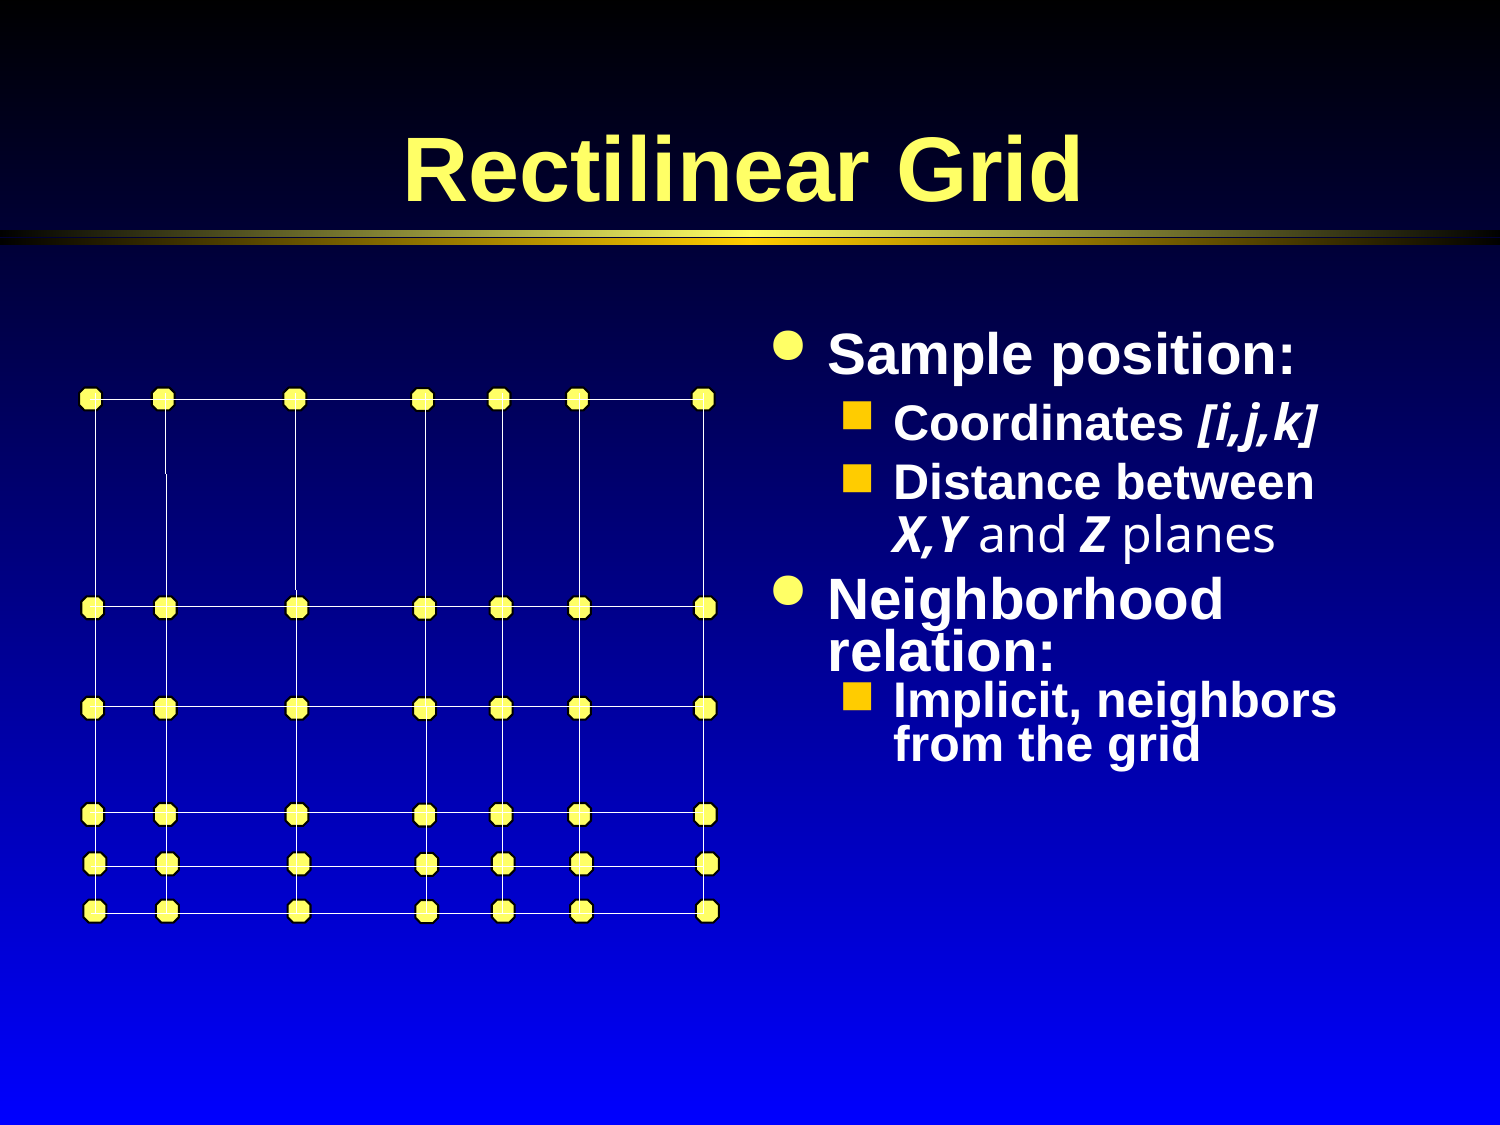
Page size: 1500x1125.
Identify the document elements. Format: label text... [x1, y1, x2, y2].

text_box [565, 400, 579, 411]
text_box [580, 803, 592, 812]
text_box [167, 607, 177, 620]
text_box [489, 696, 502, 706]
text_box [167, 867, 179, 876]
text_box [568, 803, 579, 812]
text_box [503, 899, 515, 913]
text_box [693, 813, 703, 826]
text_box [695, 867, 703, 876]
text_box [413, 803, 426, 812]
text_box [491, 899, 502, 913]
text_box [413, 707, 426, 721]
text_box [81, 696, 95, 720]
text_box [297, 696, 309, 706]
text_box [691, 400, 703, 411]
text_box [426, 400, 435, 411]
list Sample position: Coordinates [i,j,k] Distance between X,Y and Z planes Neighborhood relation: Implicit, neighbors from the grid [756, 324, 1388, 1000]
text_box [96, 596, 105, 606]
text_box [489, 803, 502, 812]
text_box [568, 707, 579, 720]
text_box [96, 607, 105, 620]
text_box [153, 596, 166, 606]
text_box [693, 607, 703, 620]
text_box [693, 707, 703, 720]
text_box [427, 867, 439, 876]
text_box [153, 813, 166, 826]
text_box [297, 867, 311, 876]
text_box [167, 596, 177, 606]
text_box [580, 852, 594, 866]
text_box [413, 596, 425, 606]
text_box [704, 696, 717, 720]
text_box [151, 400, 165, 411]
text_box [413, 813, 426, 827]
text_box [415, 852, 426, 866]
text_box [283, 387, 307, 399]
text_box [297, 596, 309, 606]
text_box [580, 707, 591, 720]
text_box [693, 596, 703, 606]
text_box [415, 914, 439, 924]
text_box [153, 607, 166, 620]
text_box [297, 813, 309, 826]
text_box [565, 387, 589, 399]
text_box [96, 696, 105, 706]
text_box [285, 813, 296, 826]
text_box [287, 867, 296, 876]
text_box [83, 852, 95, 876]
text_box [415, 900, 426, 913]
text_box [153, 707, 166, 720]
text_box [283, 400, 295, 411]
text_box [285, 696, 296, 706]
text_box [287, 899, 296, 913]
text_box [568, 596, 579, 606]
text_box [503, 813, 513, 826]
text_box [503, 596, 513, 606]
text_box [287, 914, 311, 923]
title Rectilinear Grid [99, 37, 1388, 225]
text_box [503, 707, 513, 720]
text_box [695, 899, 703, 913]
text_box [83, 899, 107, 923]
text_box [691, 387, 715, 411]
text_box [489, 813, 502, 826]
text_box [285, 803, 296, 812]
text_box [285, 596, 296, 606]
text_box [96, 852, 107, 866]
text_box [167, 852, 179, 866]
text_box [427, 900, 439, 913]
text_box [580, 867, 594, 876]
text_box [151, 387, 175, 399]
text_box [426, 697, 437, 706]
text_box [487, 387, 511, 399]
text_box [81, 596, 95, 620]
text_box [570, 899, 579, 913]
text_box [704, 852, 719, 876]
text_box [570, 914, 594, 923]
text_box [96, 867, 107, 876]
text_box [580, 607, 591, 620]
text_box [426, 607, 437, 620]
text_box [503, 852, 515, 866]
text_box [285, 607, 296, 620]
text_box [503, 803, 513, 812]
text_box [96, 813, 105, 826]
text_box [155, 899, 166, 913]
text_box [491, 852, 502, 866]
text_box [167, 899, 179, 913]
text_box [155, 867, 166, 876]
text_box [568, 813, 579, 826]
text_box [411, 400, 425, 411]
text_box [693, 803, 703, 812]
text_box [693, 696, 703, 706]
text_box [491, 914, 515, 923]
text_box [413, 697, 425, 706]
text_box [167, 696, 177, 706]
text_box [287, 852, 296, 866]
text_box [427, 803, 437, 812]
text_box [81, 803, 95, 826]
text_box [166, 400, 175, 411]
text_box [155, 914, 179, 923]
text_box [487, 400, 502, 411]
text_box [503, 696, 513, 706]
text_box [580, 899, 594, 913]
text_box [297, 852, 311, 866]
text_box [153, 803, 166, 812]
text_box [96, 803, 105, 812]
text_box [503, 607, 513, 620]
text_box [704, 596, 717, 620]
text_box [155, 852, 166, 866]
text_box [285, 707, 296, 720]
text_box [411, 388, 435, 399]
text_box [153, 696, 166, 706]
text_box [570, 852, 579, 866]
text_box [296, 400, 307, 411]
text_box [570, 867, 579, 876]
text_box [297, 803, 309, 812]
text_box [426, 596, 437, 606]
text_box [580, 596, 591, 606]
text_box [695, 899, 719, 923]
text_box [568, 607, 579, 620]
text_box [489, 707, 502, 720]
text_box [415, 867, 426, 876]
text_box [580, 696, 591, 706]
text_box [297, 899, 311, 913]
text_box [503, 867, 515, 876]
text_box [167, 803, 177, 812]
text_box [695, 852, 703, 866]
text_box [297, 707, 309, 720]
text_box [167, 707, 177, 720]
text_box [503, 400, 511, 411]
text_box [79, 387, 103, 411]
text_box [413, 607, 425, 620]
text_box [568, 696, 579, 706]
text_box [96, 707, 105, 720]
text_box [167, 813, 177, 826]
text_box [489, 607, 502, 620]
text_box [491, 867, 502, 876]
text_box [297, 607, 309, 620]
text_box [96, 400, 103, 411]
text_box [427, 852, 439, 866]
text_box [96, 899, 107, 913]
text_box [704, 803, 717, 826]
text_box [489, 596, 502, 606]
text_box [427, 707, 437, 721]
text_box [580, 813, 592, 826]
text_box [427, 813, 437, 827]
text_box [580, 400, 589, 411]
